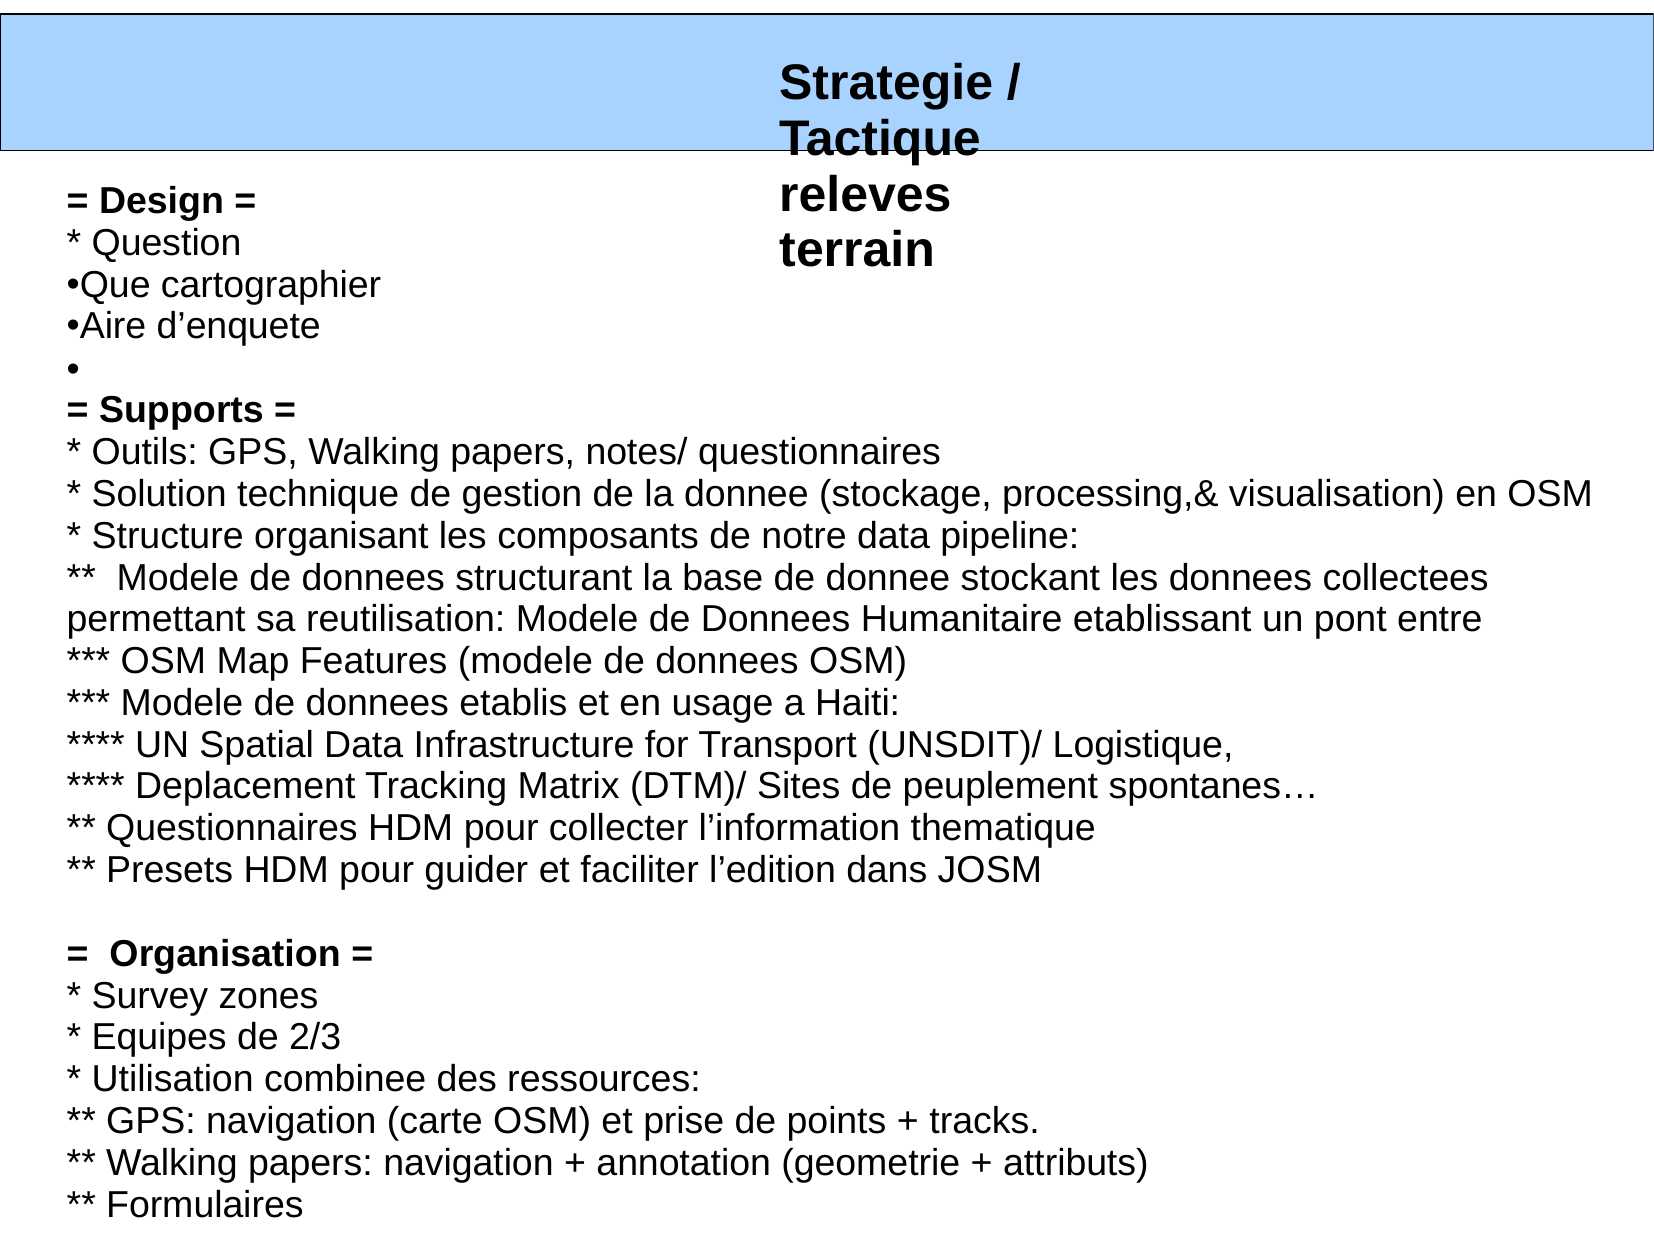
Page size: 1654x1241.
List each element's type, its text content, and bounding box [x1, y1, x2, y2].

text_box [0, 14, 1654, 150]
text_box [814, 143, 823, 150]
text_box [961, 132, 971, 139]
text_box [900, 133, 911, 150]
text_box Strategie / Tactique releves terrain [764, 45, 1074, 104]
text_box = Design = * Question Que cartographier Aire d’enquete = Supports = * Outils: GPS, Walking papers, notes/ questionnaires * Solution technique de gestion de la donnee (stockage, processing,& visualisation) en OSM * Structure organisant les composants de notre data pipeline: ** Modele de donnees structurant la base de donnee stockant les donnees collectees permettant sa reutilisation: Modele de Donnees Humanitaire etablissant un pont entre *** OSM Map Features (modele de donnees OSM) *** Modele de donnees etablis et en usage a Haiti: **** UN Spatial Data Infrastructure for Transport (UNSDIT)/ Logistique, **** Deplacement Tracking Matrix (DTM)/ Sites de peuplement spontanes… ** Questionnaires HDM pour collecter l’information thematique ** Presets HDM pour guider et faciliter l’edition dans JOSM = Organisation = * Survey zones * Equipes de 2/3 * Utilisation combinee des ressources: ** GPS: navigation (carte OSM) et prise de points + tracks. ** Walking papers: navigation + annotation (geometrie + attributs) ** Formulaires [51, 170, 1640, 1152]
